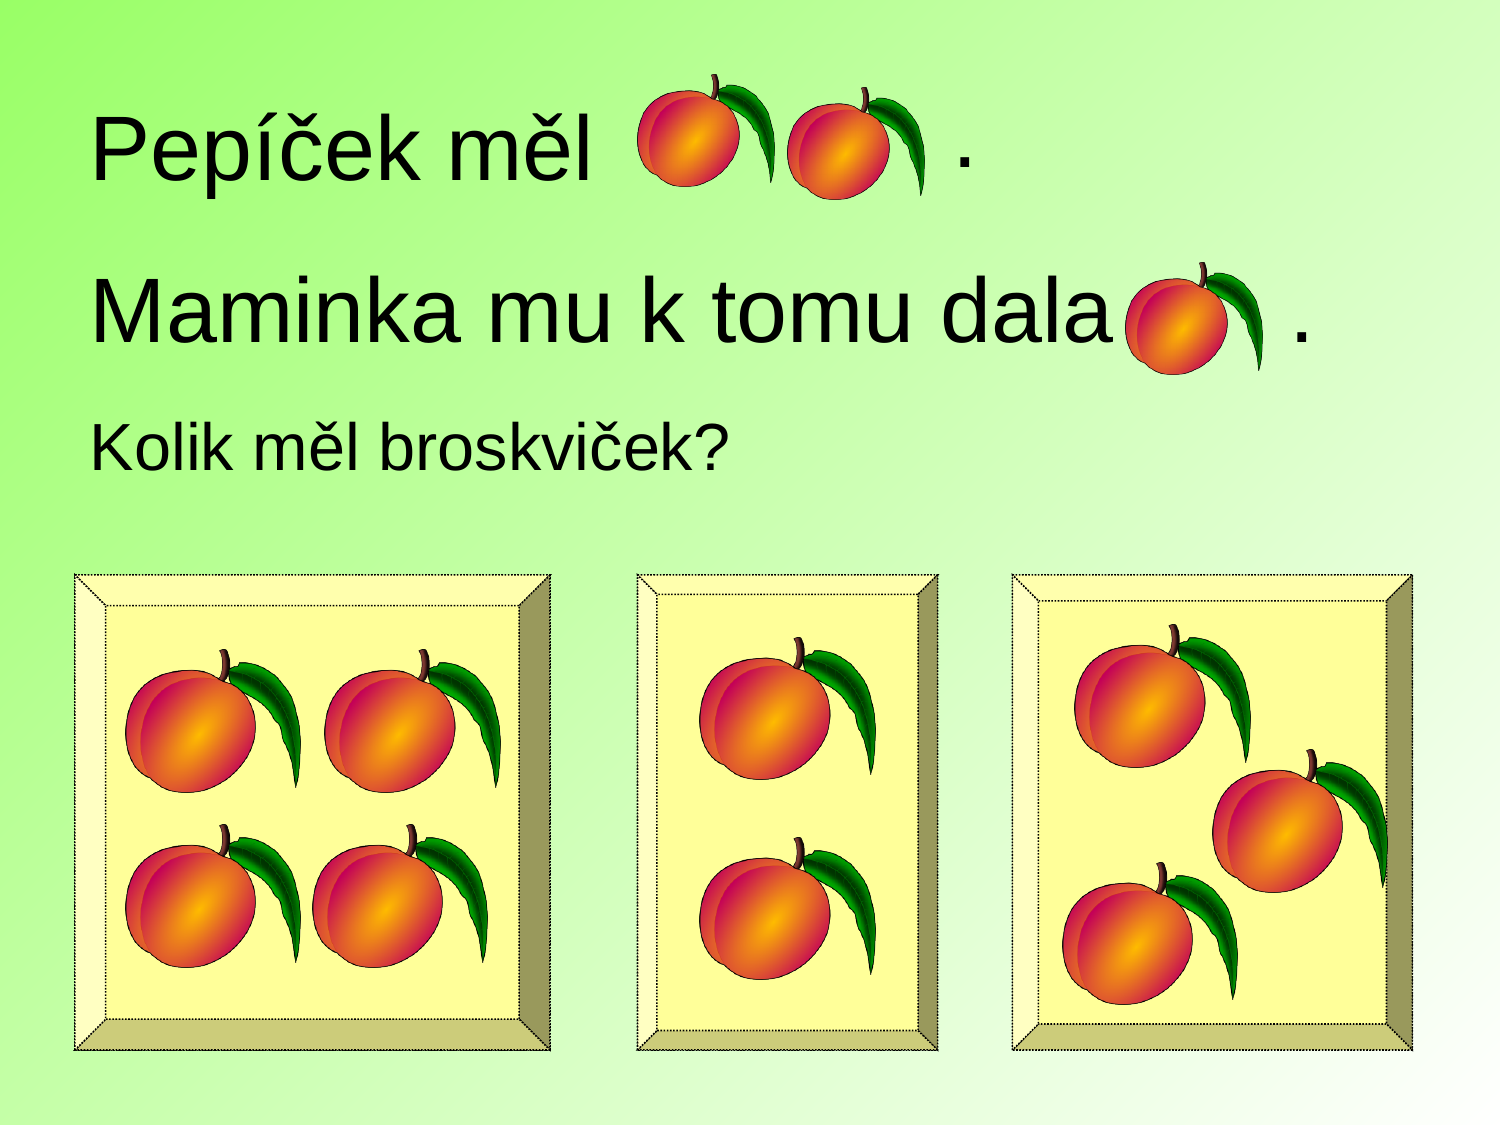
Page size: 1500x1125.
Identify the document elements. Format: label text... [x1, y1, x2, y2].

text_box Maminka mu k tomu dala [75, 212, 1263, 387]
text_box . [937, 37, 1026, 225]
picture [125, 649, 301, 793]
picture [699, 837, 876, 980]
text_box [1013, 574, 1413, 1051]
picture [1062, 624, 1388, 1005]
text_box . [1275, 212, 1363, 400]
picture [699, 637, 876, 780]
picture [125, 824, 301, 968]
picture [324, 649, 501, 793]
picture [312, 824, 488, 968]
picture [637, 74, 775, 187]
text_box [75, 574, 550, 1051]
picture [787, 87, 925, 200]
title Pepíček měl [75, 49, 613, 212]
text_box [639, 574, 938, 1050]
picture [1125, 262, 1263, 375]
text_box Kolik měl broskviček? [75, 387, 1263, 500]
